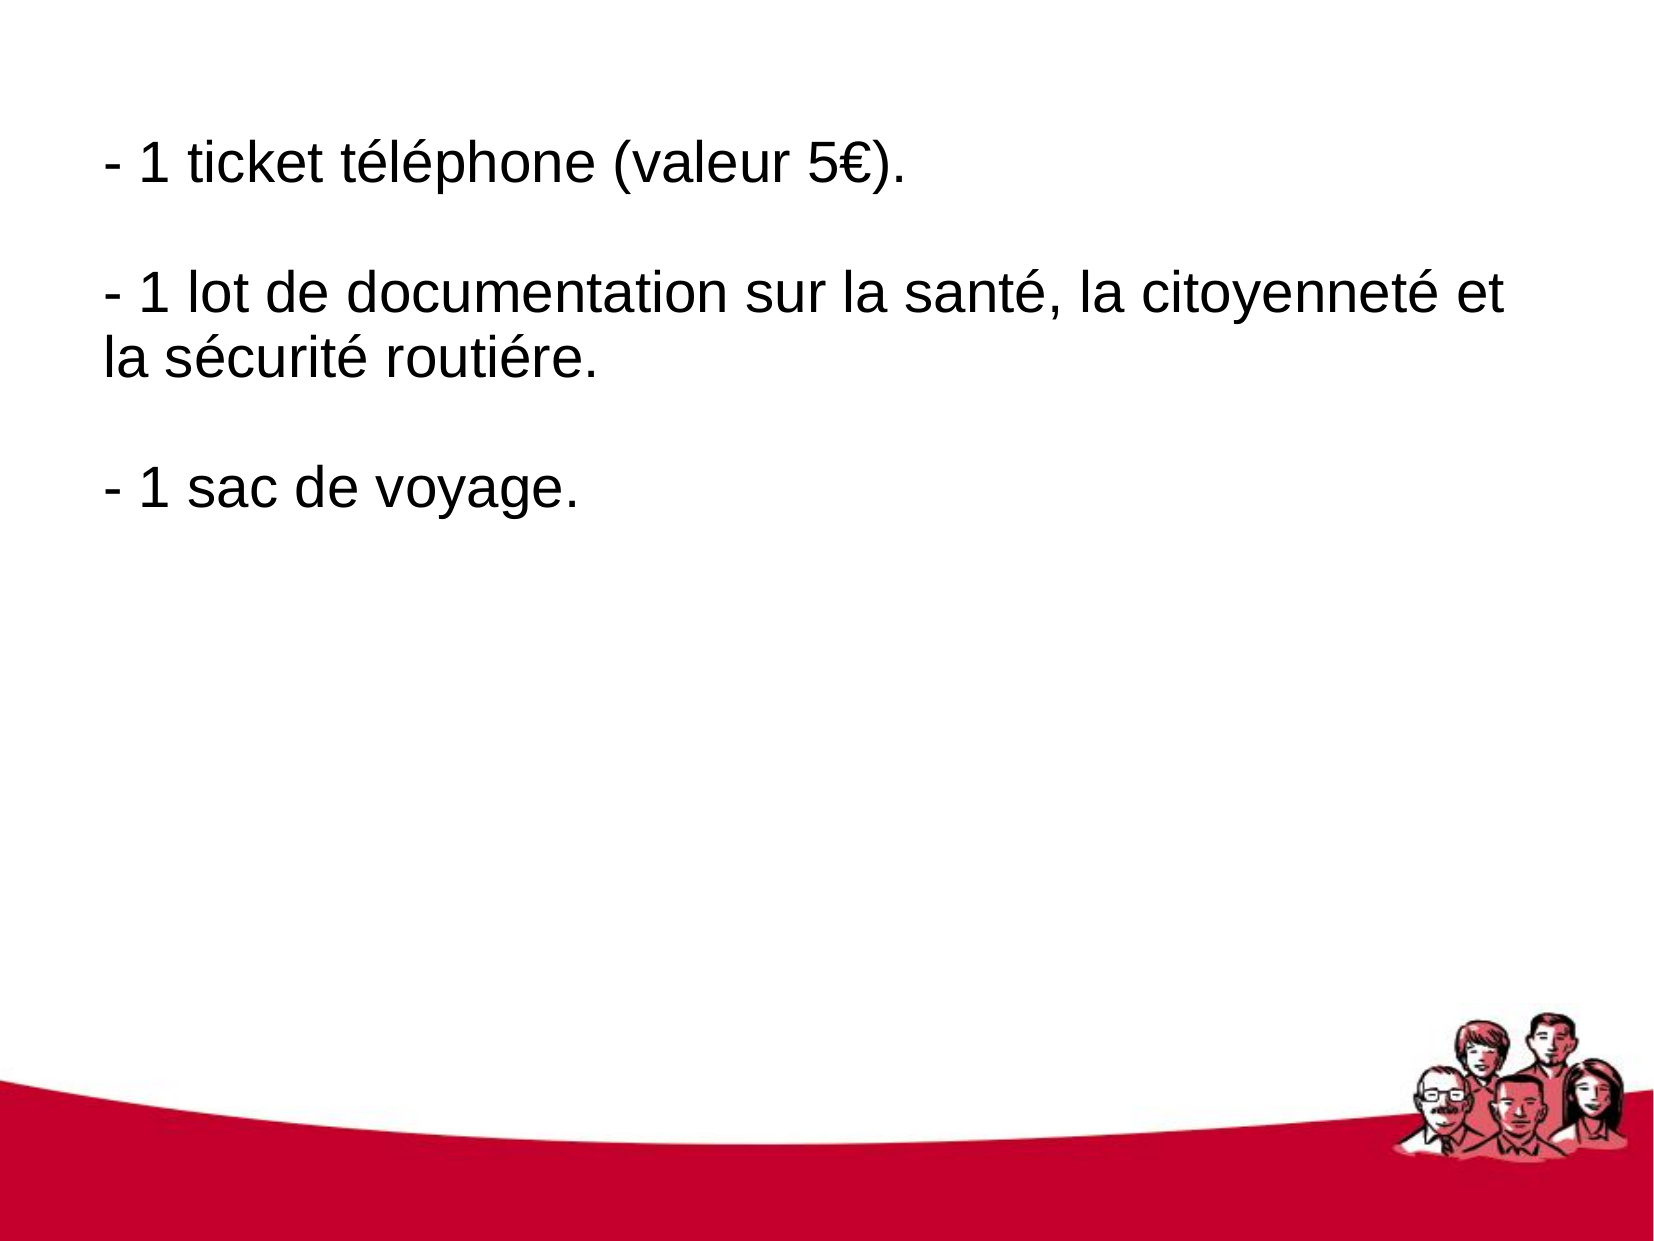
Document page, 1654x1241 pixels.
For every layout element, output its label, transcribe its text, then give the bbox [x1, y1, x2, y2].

picture [0, 1003, 1654, 1241]
text_box - 1 ticket téléphone (valeur 5€). - 1 lot de documentation sur la santé, la citoyenneté et la sécurité routiére. - 1 sac de voyage. [88, 122, 1565, 591]
